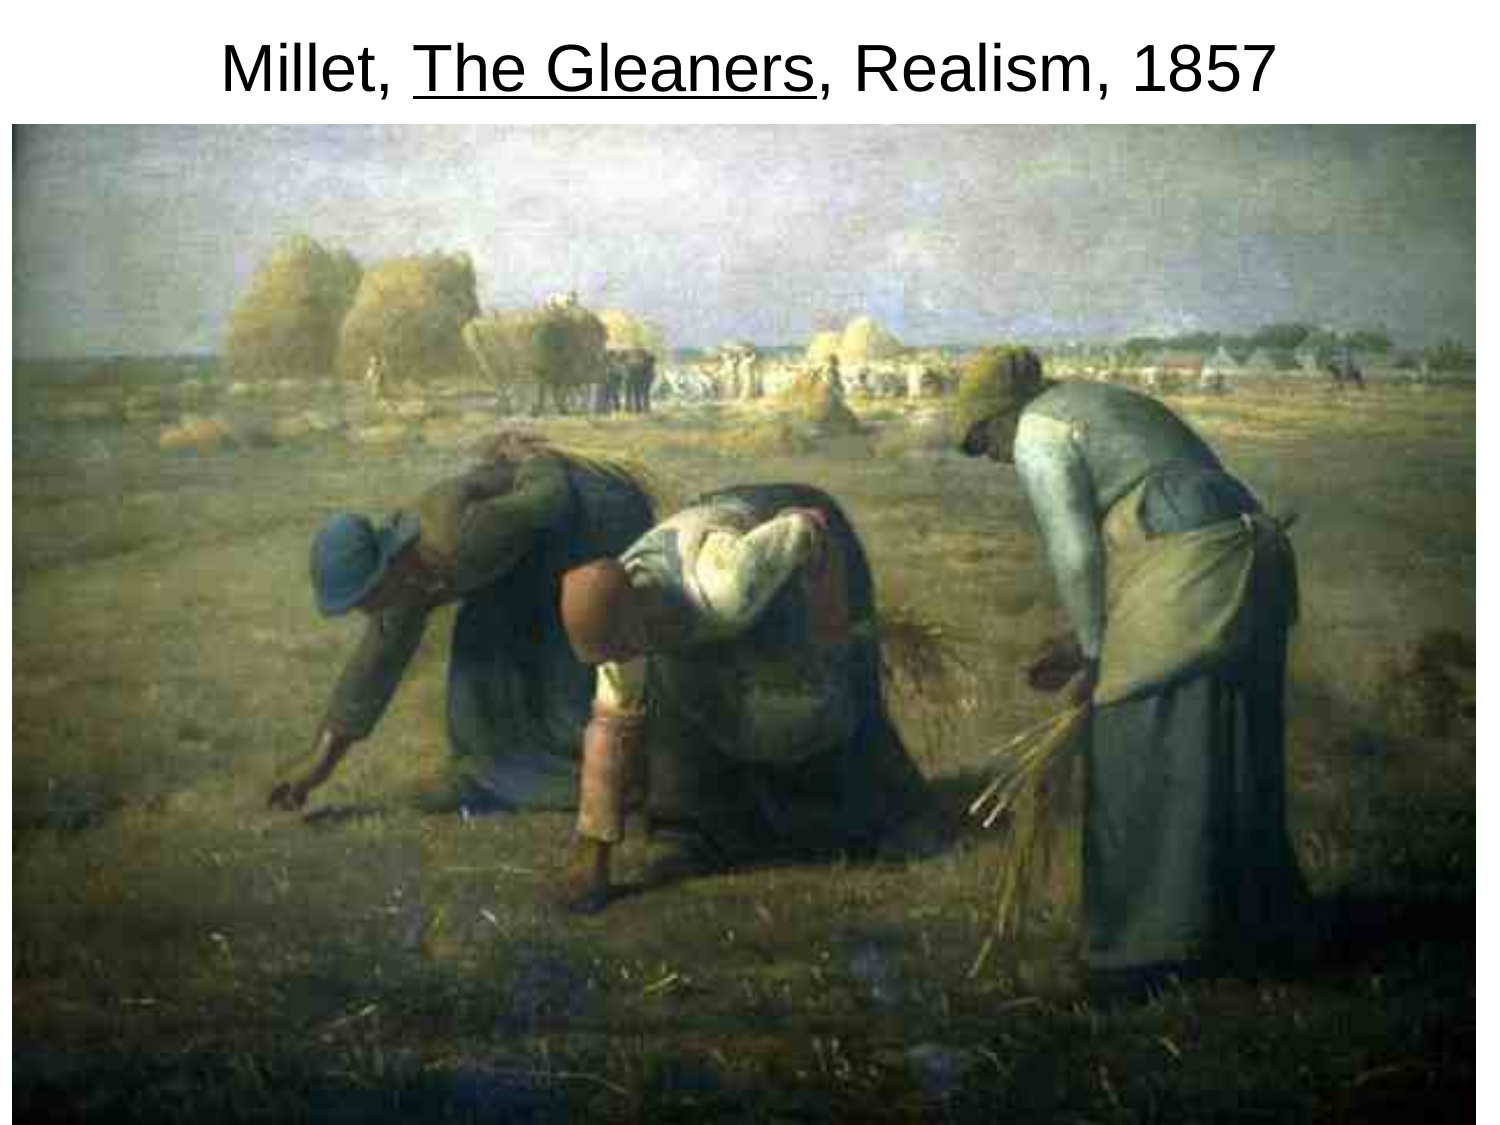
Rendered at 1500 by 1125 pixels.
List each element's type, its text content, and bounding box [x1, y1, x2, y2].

picture [12, 124, 1476, 1125]
title Millet, The Gleaners, Realism, 1857 [0, 0, 1500, 138]
